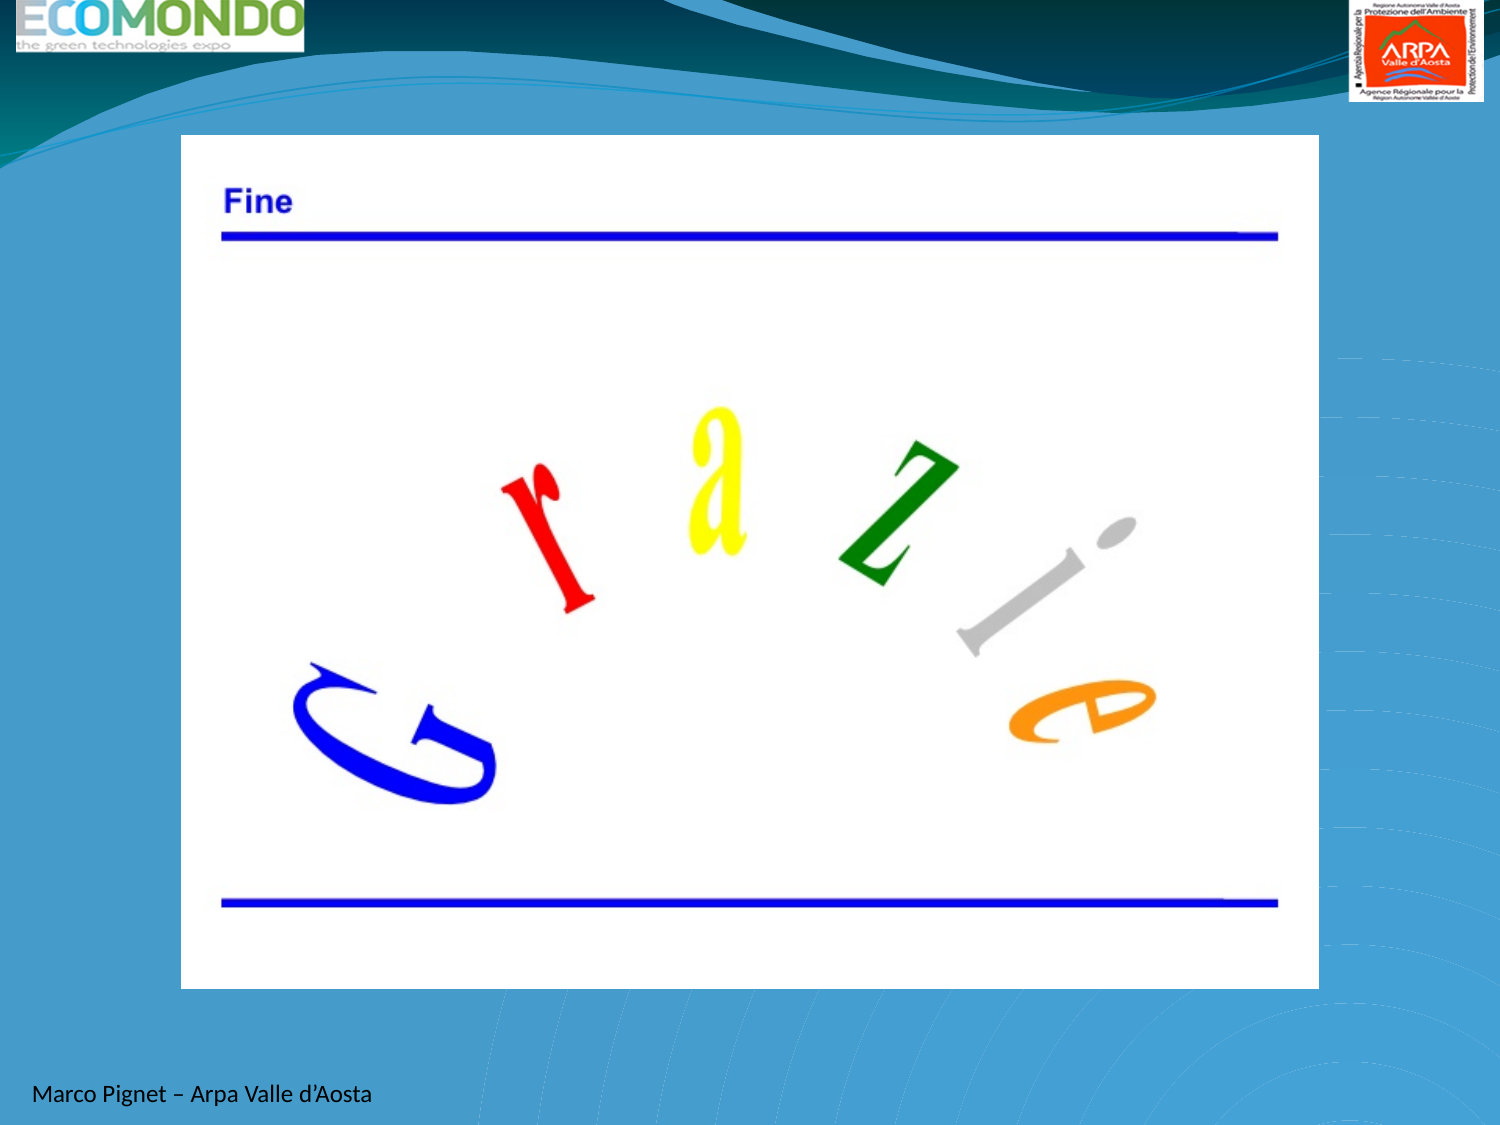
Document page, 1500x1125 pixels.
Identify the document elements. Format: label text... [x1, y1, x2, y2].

picture [16, 0, 1484, 103]
picture [17, 0, 304, 52]
picture [181, 135, 1319, 990]
picture [113, 125, 133, 131]
picture [65, 138, 80, 143]
text_box [17, 1082, 691, 1125]
text_box Marco Pignet – Arpa Valle d’Aosta [16, 1070, 562, 1116]
